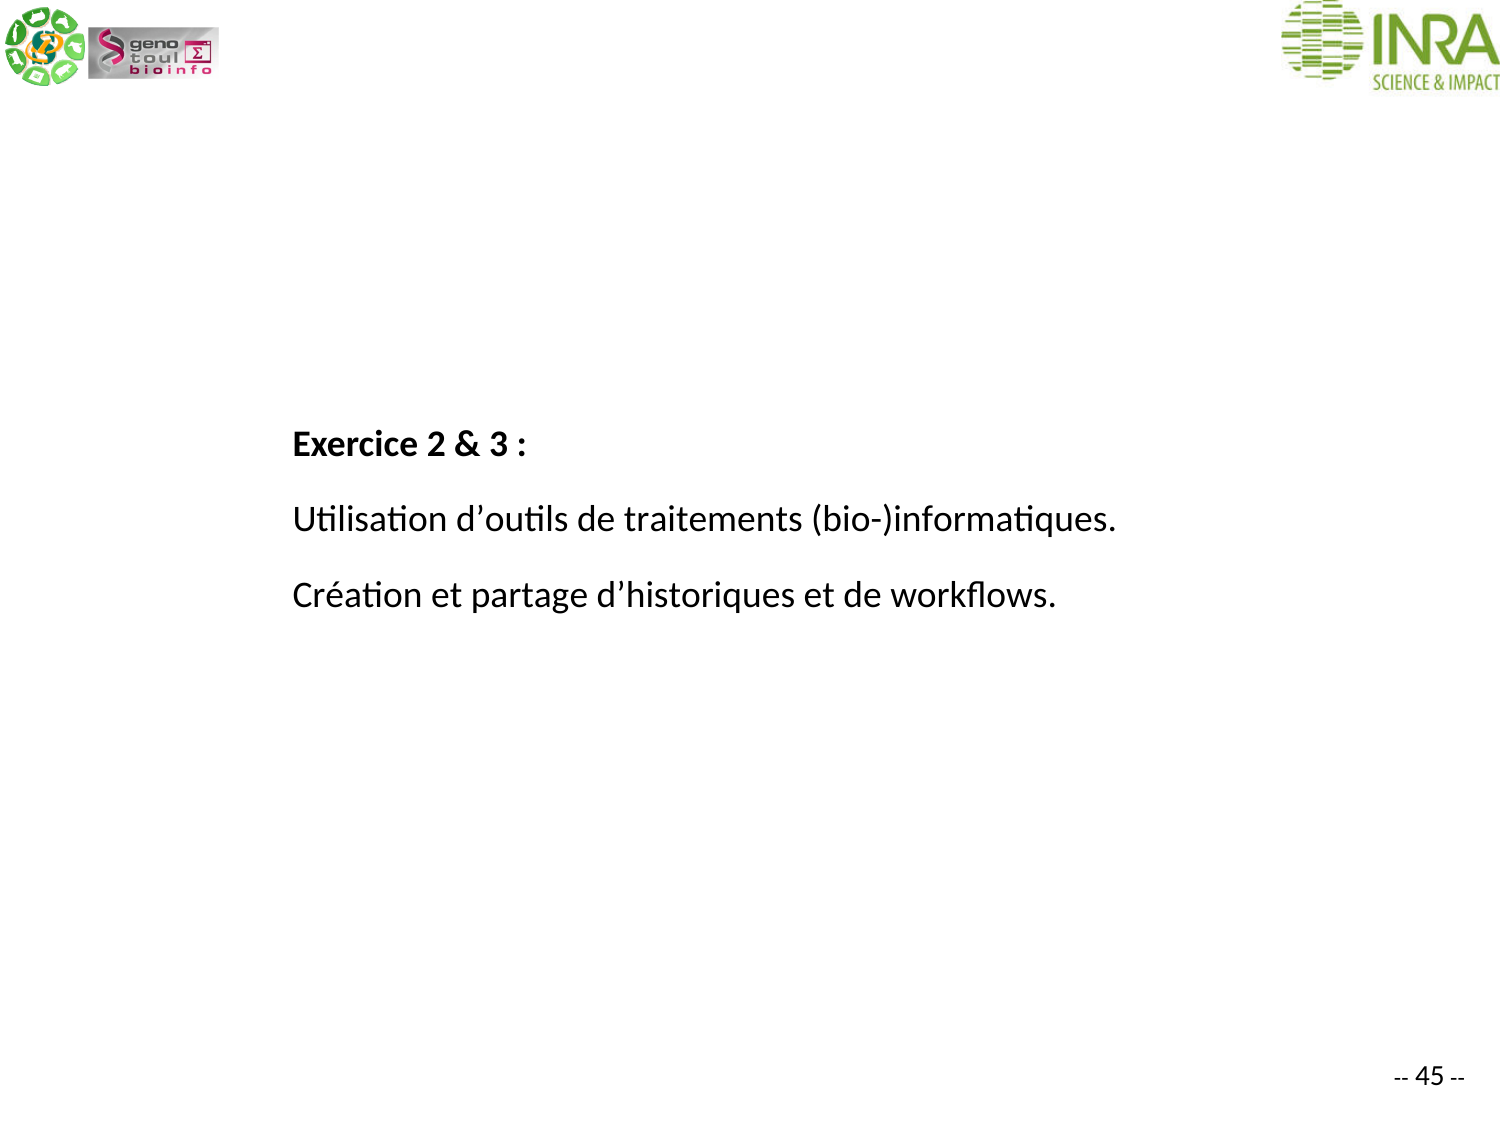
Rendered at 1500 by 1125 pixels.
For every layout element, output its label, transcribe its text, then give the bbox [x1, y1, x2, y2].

picture [1281, 0, 1500, 110]
picture [5, 7, 85, 86]
picture [88, 27, 219, 79]
text_box Exercice 2 & 3 : Utilisation d’outils de traitements (bio-)informatiques. Création et partage d’historiques et de workflows. [277, 420, 1500, 665]
